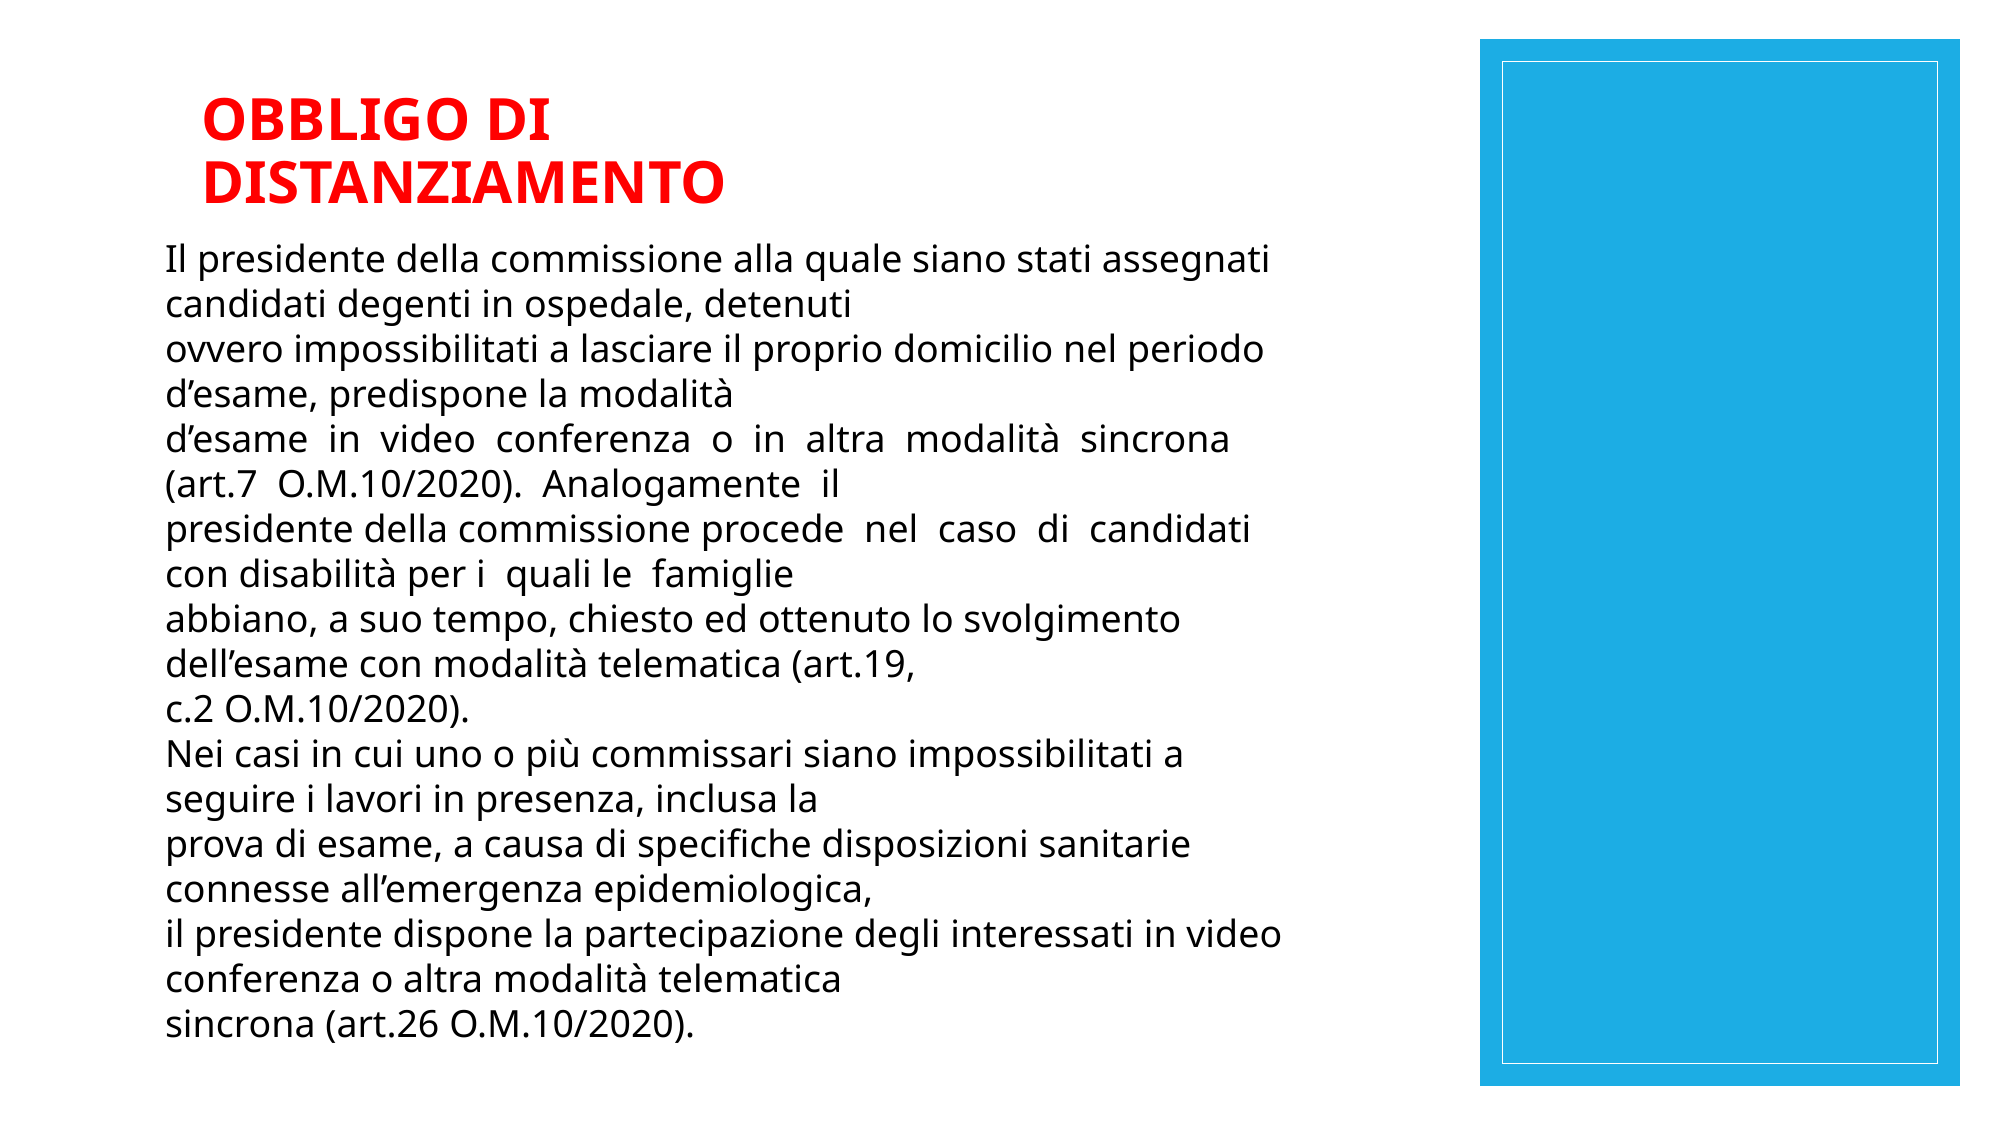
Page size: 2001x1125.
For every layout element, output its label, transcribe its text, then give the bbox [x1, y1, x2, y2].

text_box Il presidente della commissione alla quale siano stati assegnati candidati degenti in ospedale, detenuti ovvero impossibilitati a lasciare il proprio domicilio nel periodo d’esame, predispone la modalità d’esame in video conferenza o in altra modalità sincrona (art.7 O.M.10/2020). Analogamente il presidente della commissione procede nel caso di candidati con disabilità per i quali le famiglie abbiano, a suo tempo, chiesto ed ottenuto lo svolgimento dell’esame con modalità telematica (art.19, c.2 O.M.10/2020). Nei casi in cui uno o più commissari siano impossibilitati a seguire i lavori in presenza, inclusa la prova di esame, a causa di specifiche disposizioni sanitarie connesse all’emergenza epidemiologica, il presidente dispone la partecipazione degli interessati in video conferenza o altra modalità telematica sincrona (art.26 O.M.10/2020). [150, 227, 1325, 1053]
title OBBLIGO DI DISTANZIAMENTO [186, 64, 746, 224]
